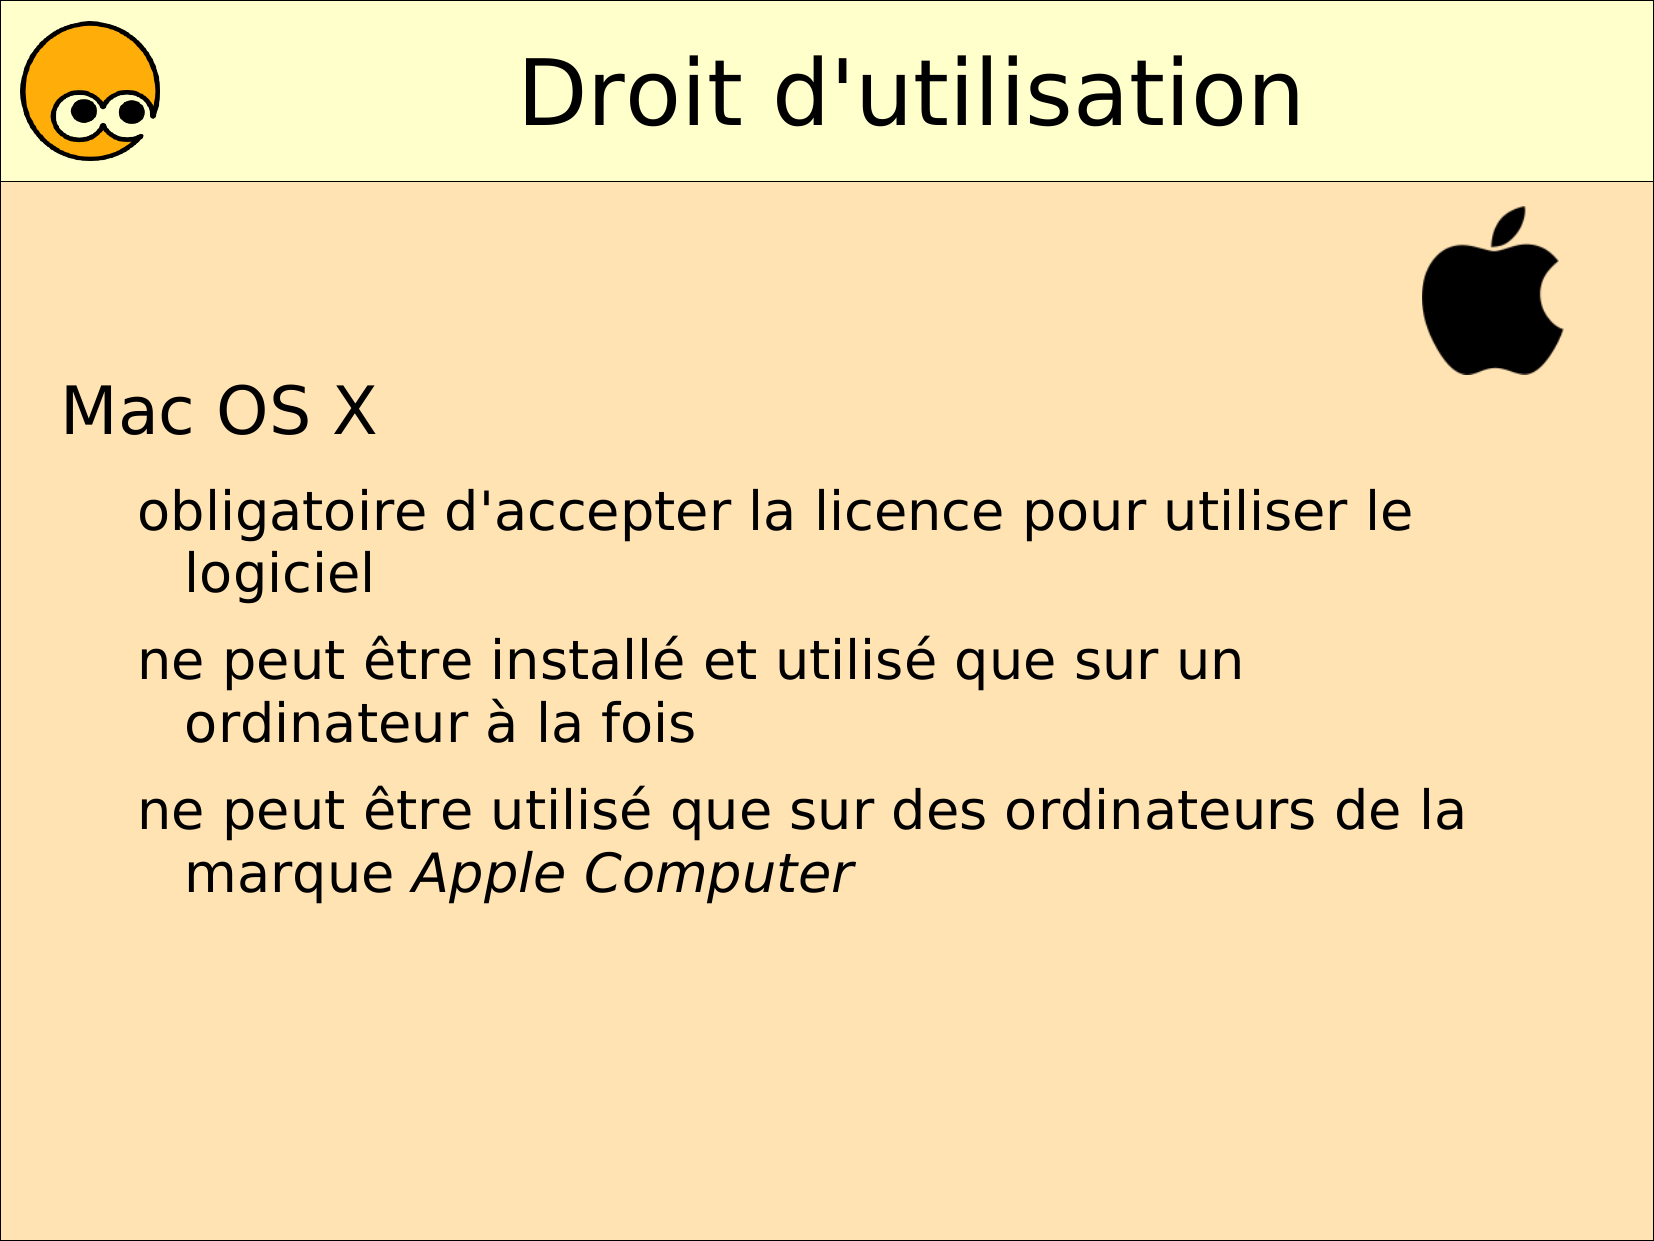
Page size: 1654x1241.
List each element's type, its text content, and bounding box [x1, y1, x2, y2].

list Mac OS X obligatoire d'accepter la licence pour utiliser le logiciel ne peut être installé et utilisé que sur un ordinateur à la fois ne peut être utilisé que sur des ordinateurs de la marque Apple Computer [42, 372, 1532, 925]
picture [20, 21, 160, 161]
picture [1422, 205, 1564, 375]
title Droit d'utilisation [203, 39, 1620, 147]
